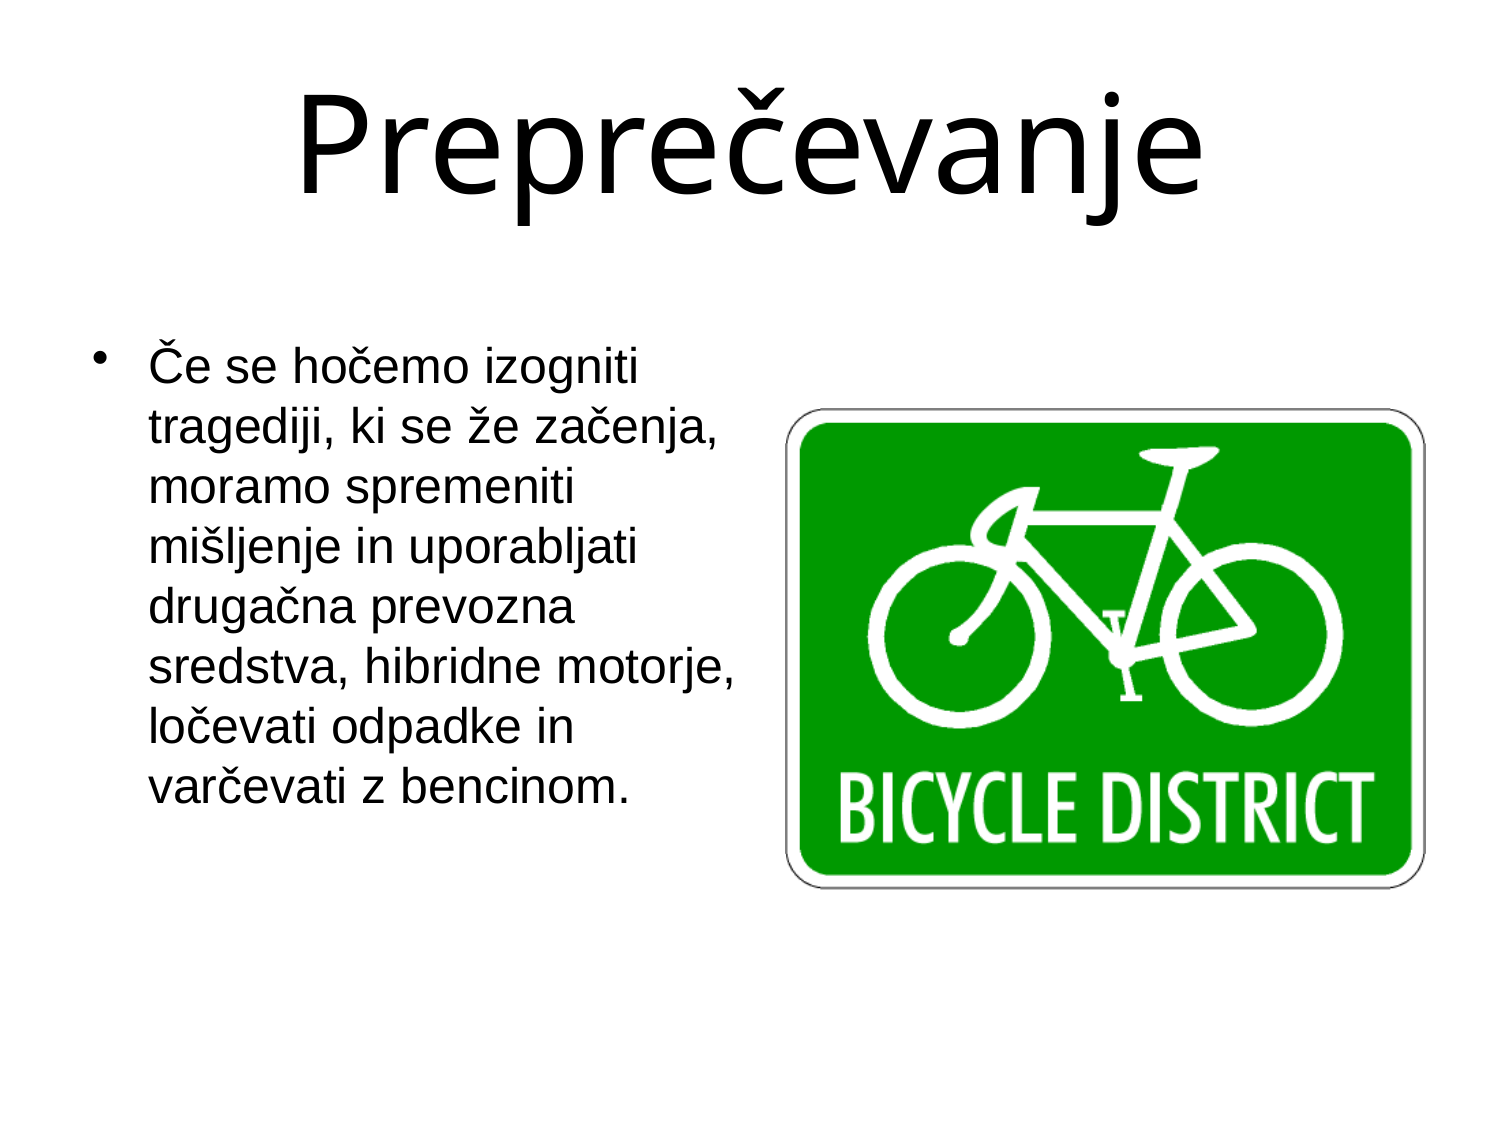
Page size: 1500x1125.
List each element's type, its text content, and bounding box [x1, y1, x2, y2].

title Preprečevanje [75, 45, 1425, 233]
picture [785, 408, 1426, 891]
list Če se hočemo izogniti tragediji, ki se že začenja, moramo spremeniti mišljenje in uporabljati drugačna prevozna sredstva, hibridne motorje, ločevati odpadke in varčevati z bencinom. [76, 326, 764, 1053]
